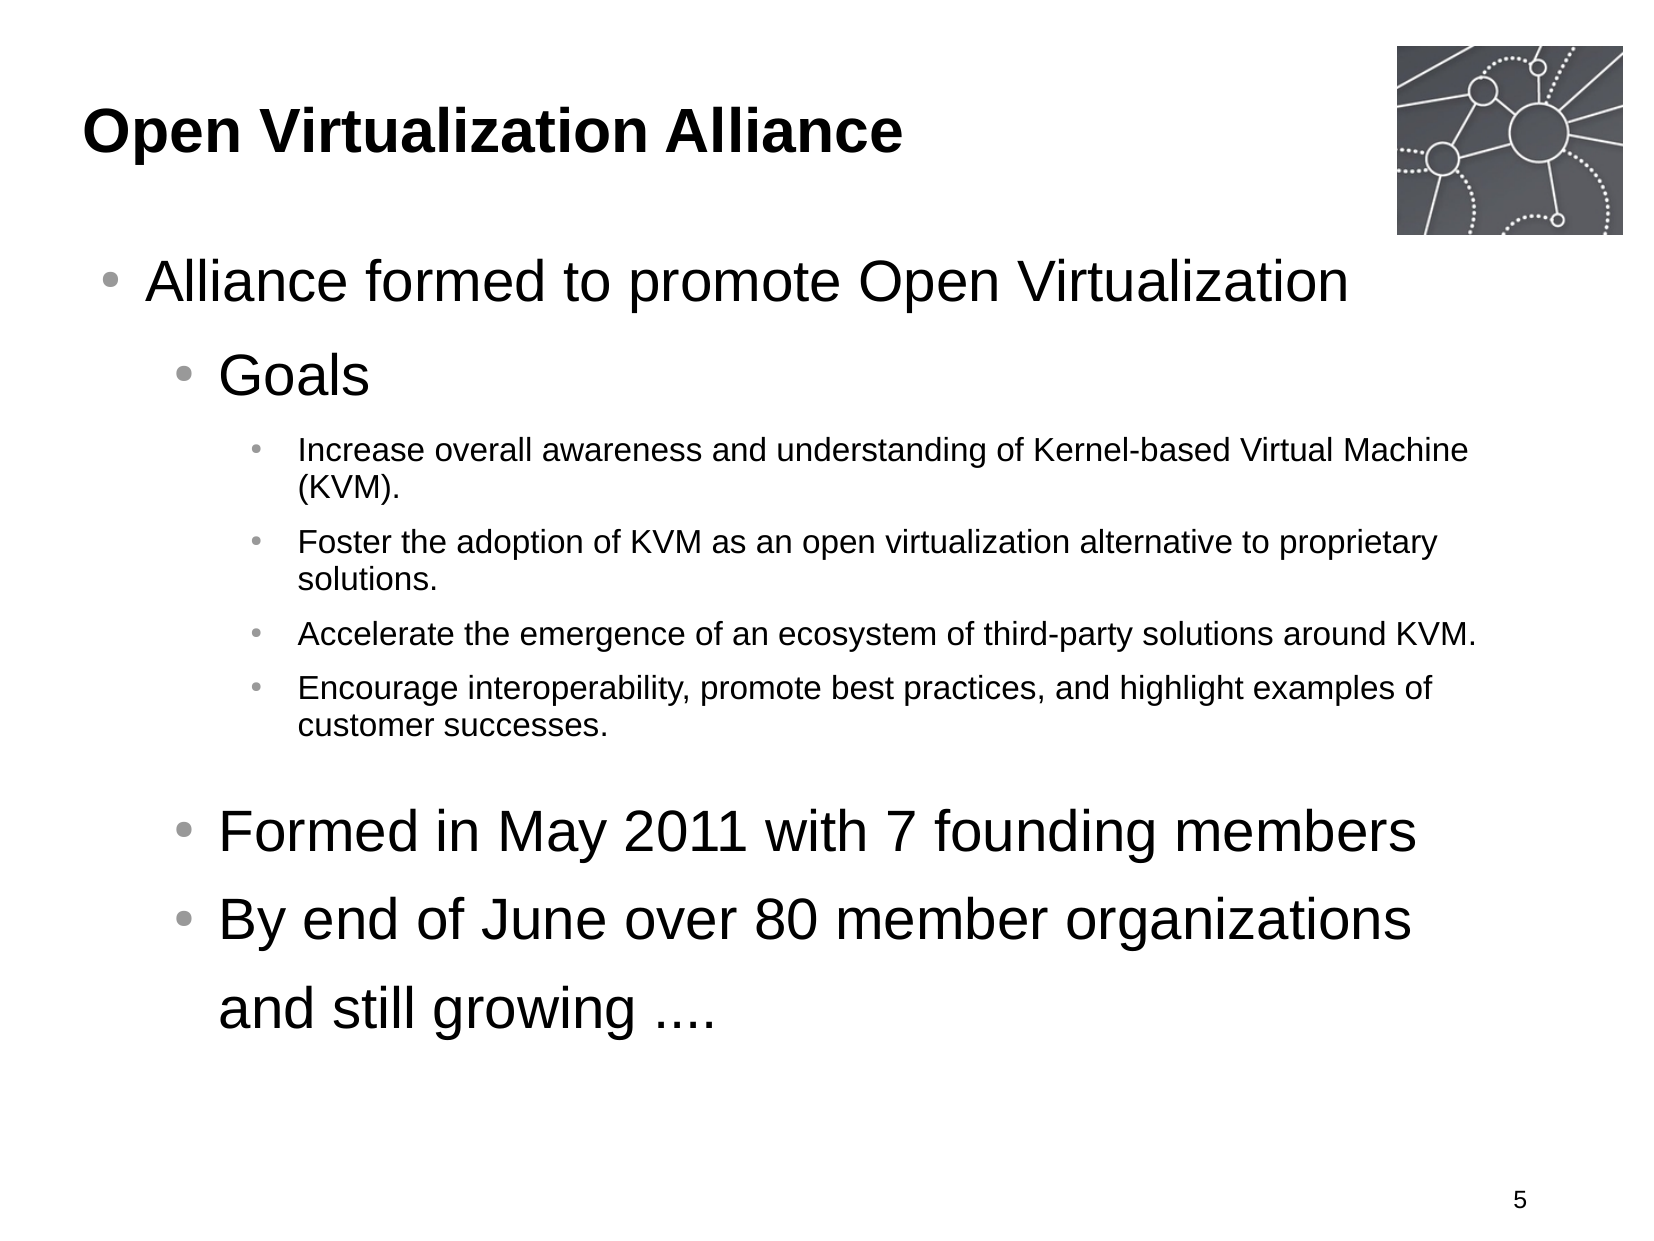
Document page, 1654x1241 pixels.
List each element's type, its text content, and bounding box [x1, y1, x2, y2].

picture [1397, 46, 1623, 235]
list Alliance formed to promote Open Virtualization Goals Increase overall awareness and understanding of Kernel-based Virtual Machine (KVM). Foster the adoption of KVM as an open virtualization alternative to proprietary solutions. Accelerate the emergence of an ecosystem of third-party solutions around KVM. Encourage interoperability, promote best practices, and highlight examples of customer successes. Formed in May 2011 with 7 founding members By end of June over 80 member organizations and still growing .... [85, 248, 1574, 1042]
title Open Virtualization Alliance [82, 37, 1571, 226]
